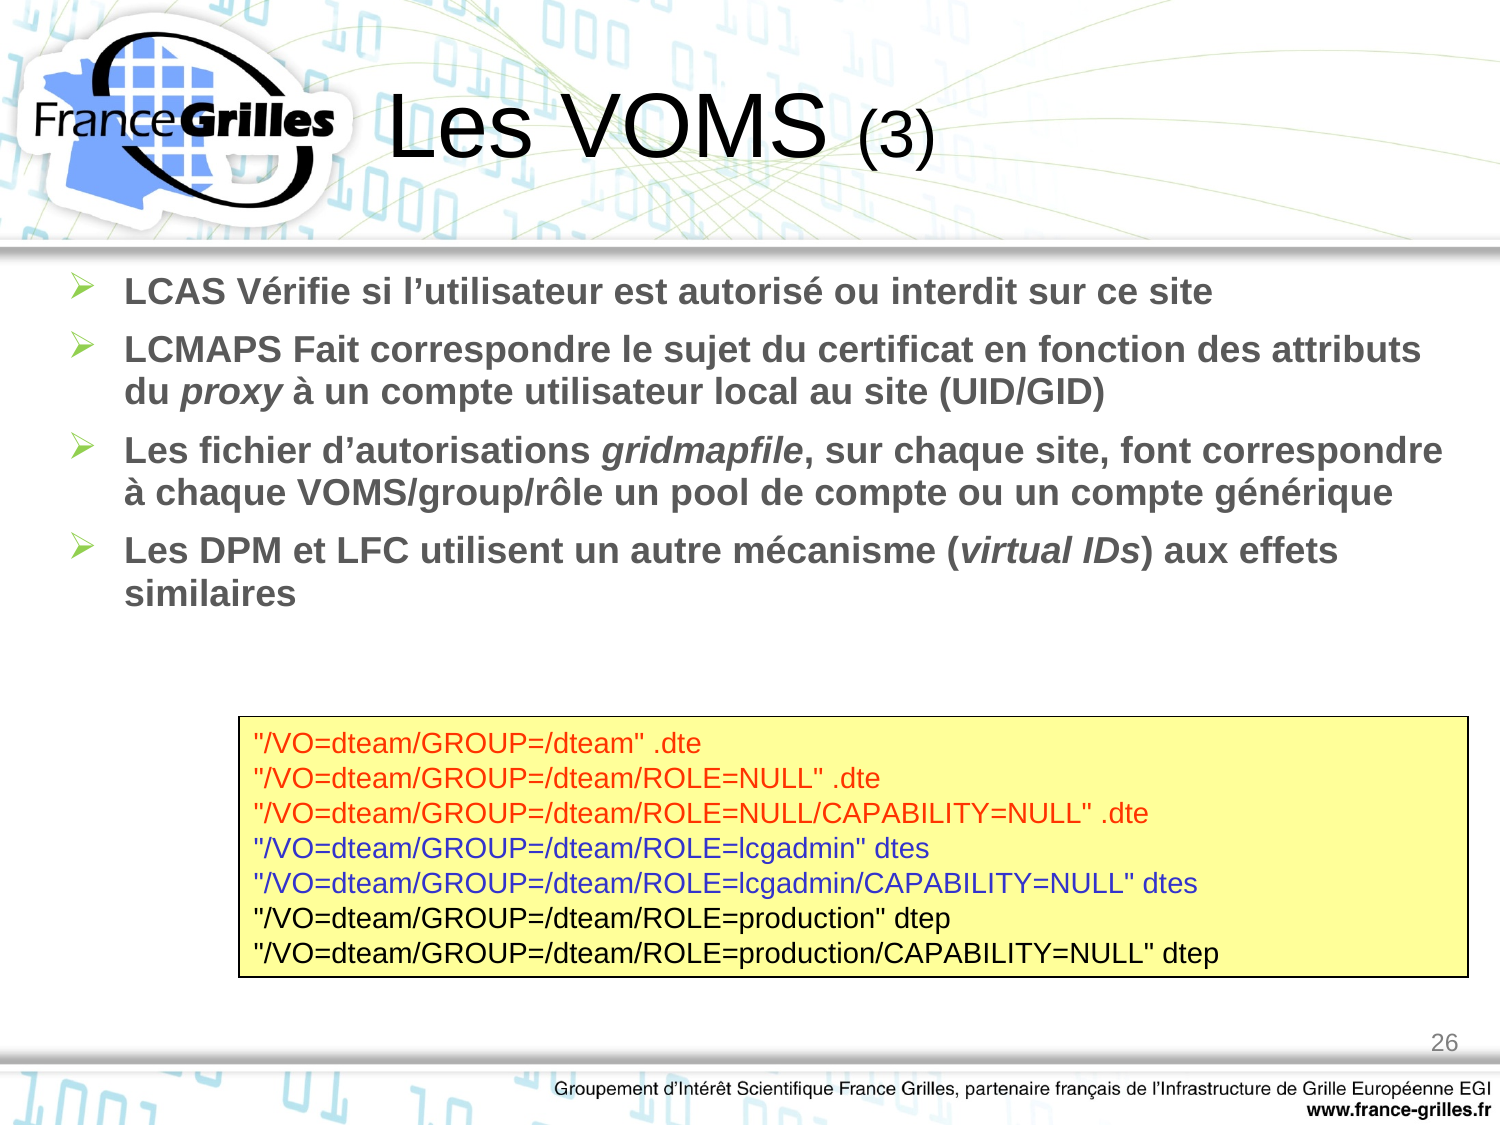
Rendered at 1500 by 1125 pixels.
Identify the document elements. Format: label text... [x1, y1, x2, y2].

list LCAS Vérifie si l’utilisateur est autorisé ou interdit sur ce site LCMAPS Fait correspondre le sujet du certificat en fonction des attributs du proxy à un compte utilisateur local au site (UID/GID) Les fichier d’autorisations gridmapfile, sur chaque site, font correspondre à chaque VOMS/group/rôle un pool de compte ou un compte générique Les DPM et LFC utilisent un autre mécanisme (virtual IDs) aux effets similaires [53, 262, 1459, 1024]
title Les VOMS (3) [372, 7, 1459, 244]
picture [0, 0, 1500, 1125]
text_box "/VO=dteam/GROUP=/dteam" .dte "/VO=dteam/GROUP=/dteam/ROLE=NULL" .dte "/VO=dteam/GROUP=/dteam/ROLE=NULL/CAPABILITY=NULL" .dte "/VO=dteam/GROUP=/dteam/ROLE=lcgadmin" dtes "/VO=dteam/GROUP=/dteam/ROLE=lcgadmin/CAPABILITY=NULL" dtes "/VO=dteam/GROUP=/dteam/ROLE=production" dtep "/VO=dteam/GROUP=/dteam/ROLE=production/CAPABILITY=NULL" dtep [238, 716, 1469, 977]
